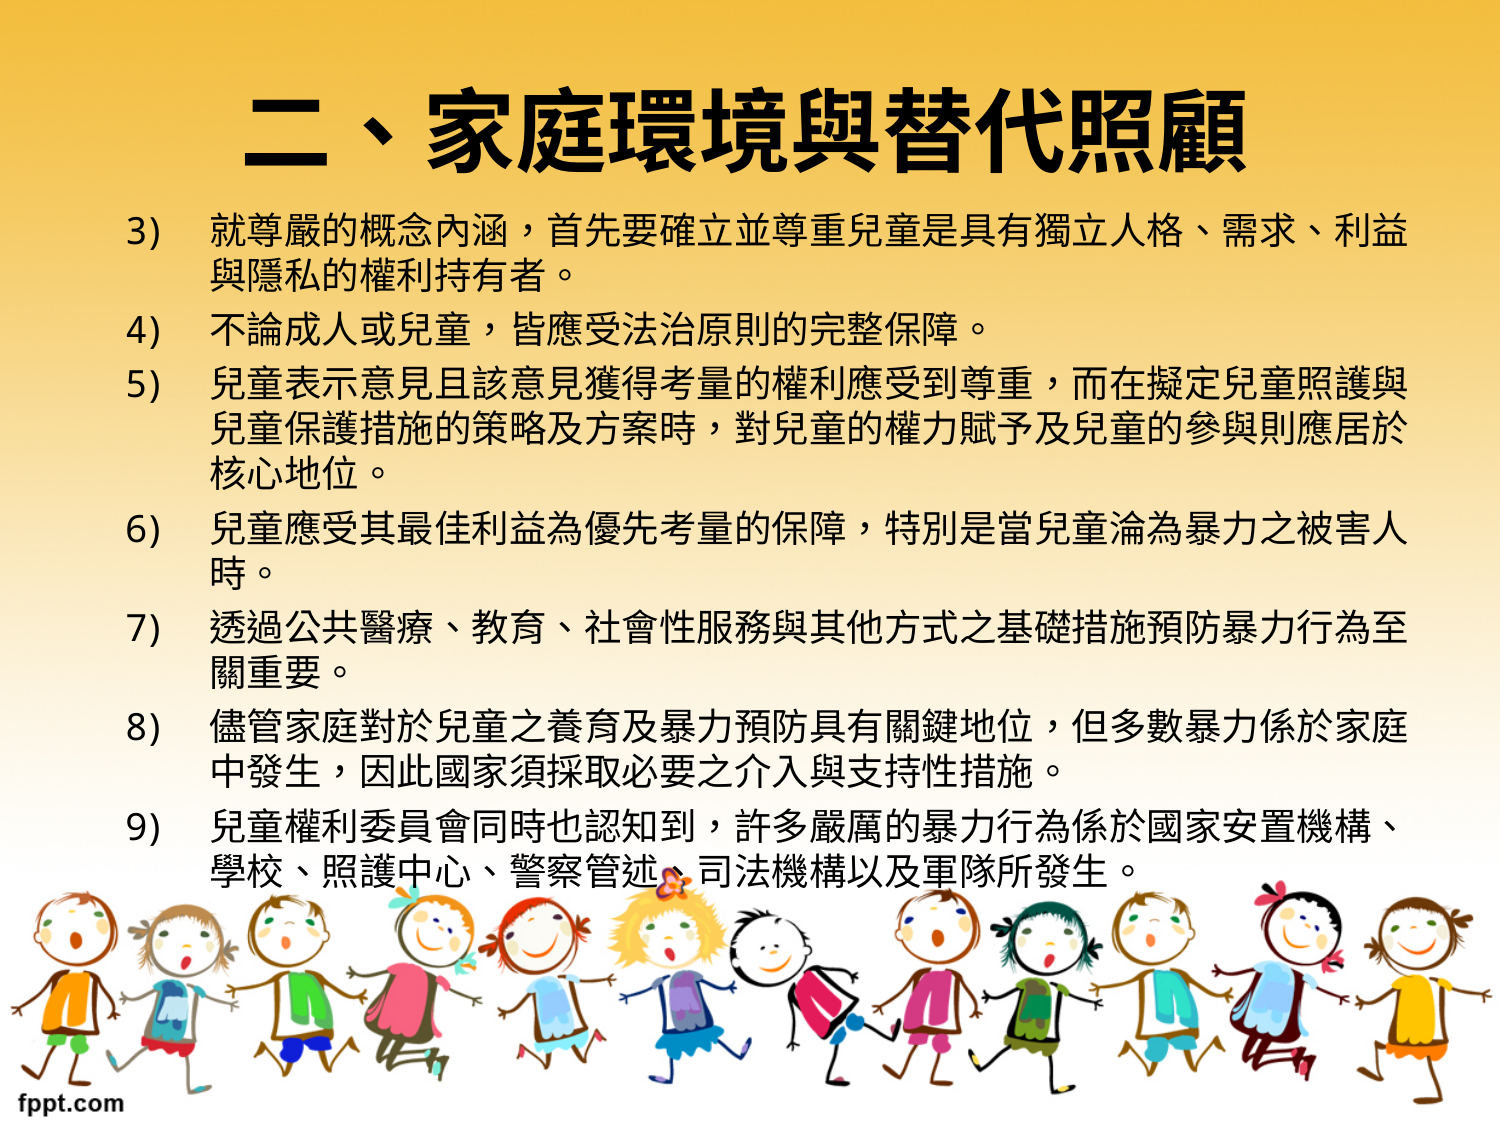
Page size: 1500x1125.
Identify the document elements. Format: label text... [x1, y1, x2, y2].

title 二、家庭環境與替代照顧 [70, 35, 1421, 199]
picture [0, 0, 1500, 1125]
list 就尊嚴的概念內涵，首先要確立並尊重兒童是具有獨立人格、需求、利益與隱私的權利持有者。 不論成人或兒童，皆應受法治原則的完整保障。 兒童表示意見且該意見獲得考量的權利應受到尊重，而在擬定兒童照護與兒童保護措施的策略及方案時，對兒童的權力賦予及兒童的參與則應居於核心地位。 兒童應受其最佳利益為優先考量的保障，特別是當兒童淪為暴力之被害人時。 透過公共醫療、教育、社會性服務與其他方式之基礎措施預防暴力行為至關重要。 儘管家庭對於兒童之養育及暴力預防具有關鍵地位，但多數暴力係於家庭中發生，因此國家須採取必要之介入與支持性措施。 兒童權利委員會同時也認知到，許多嚴厲的暴力行為係於國家安置機構、學校、照護中心、警察管述、司法機構以及軍隊所發生。 [35, 199, 1454, 942]
